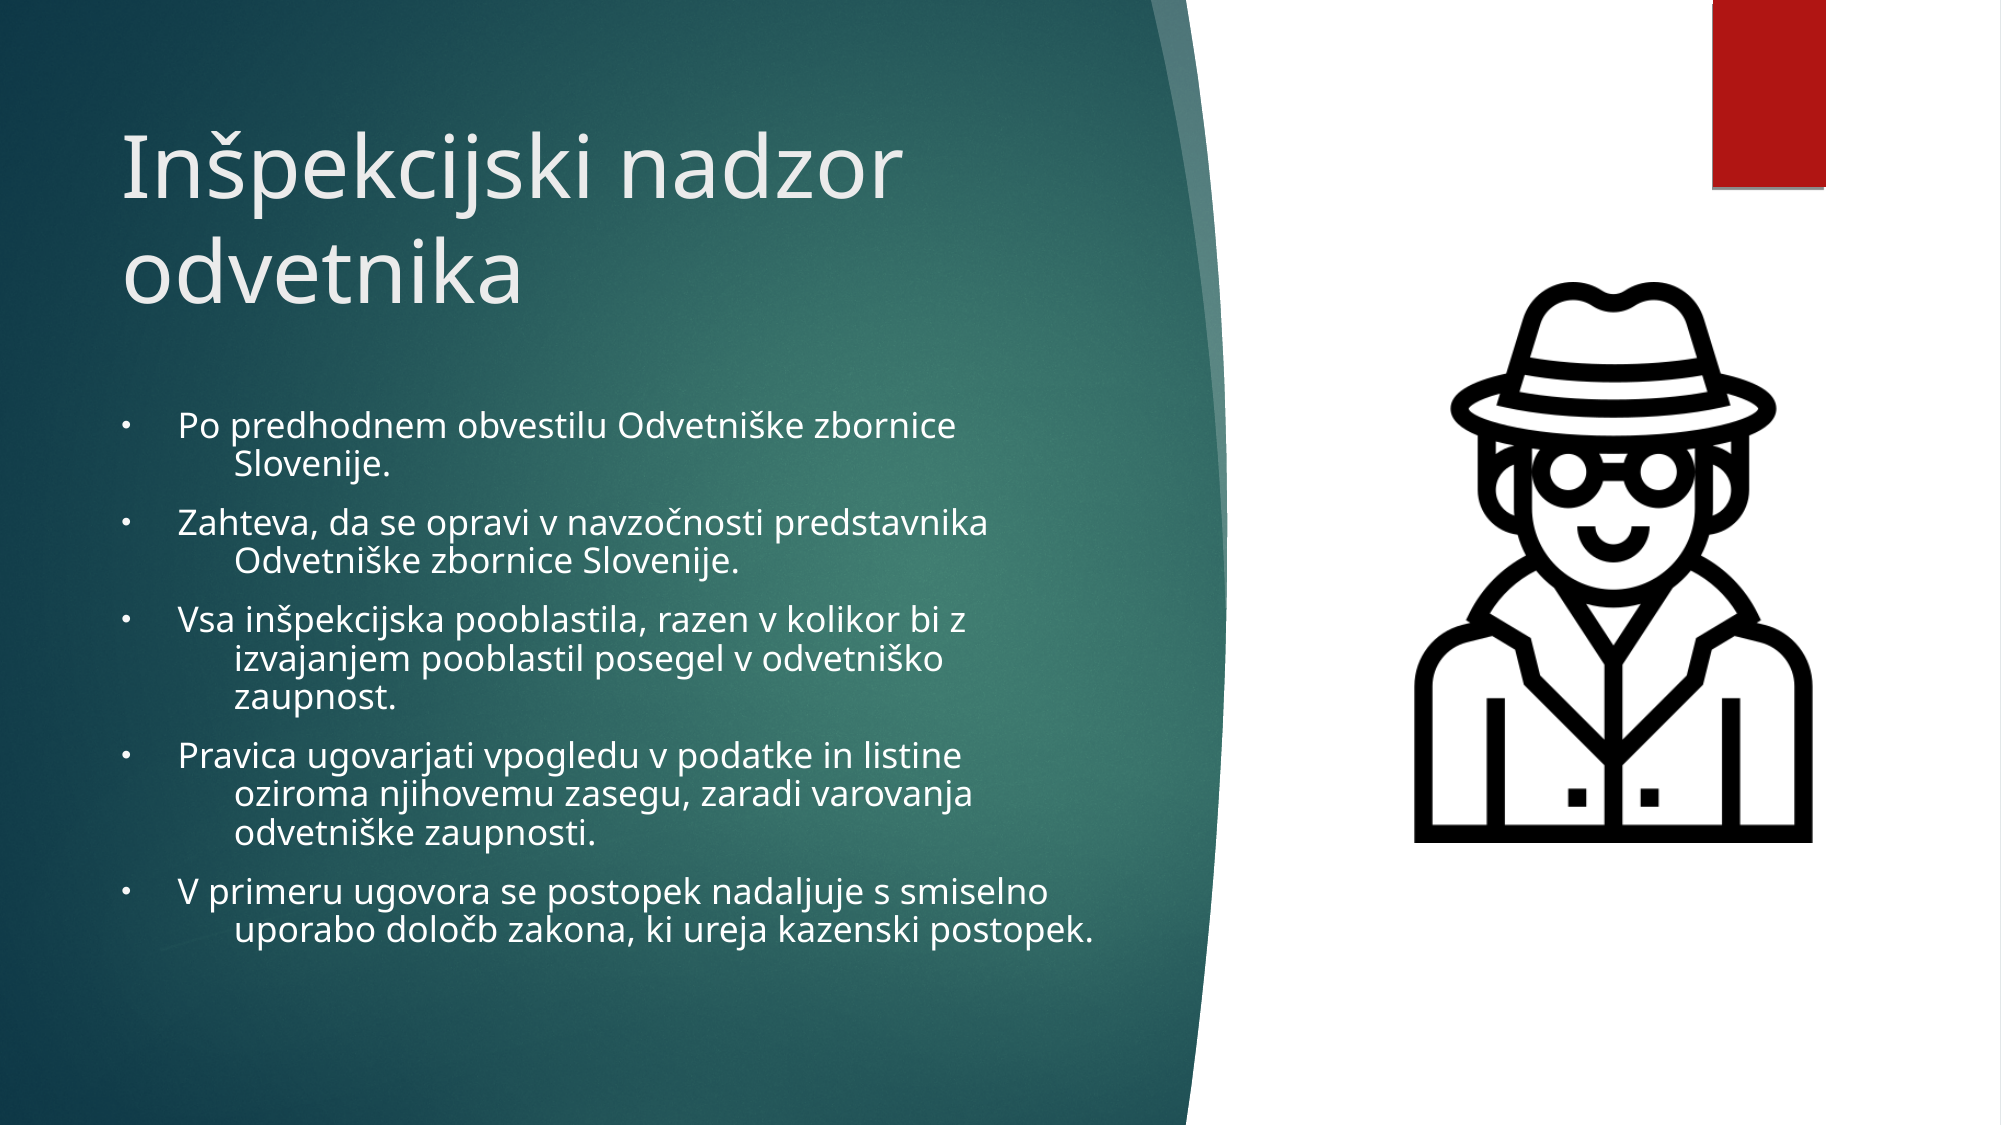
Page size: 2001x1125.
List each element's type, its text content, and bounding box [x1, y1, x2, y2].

list Po predhodnem obvestilu Odvetniške zbornice Slovenije. Zahteva, da se opravi v navzočnosti predstavnika Odvetniške zbornice Slovenije. Vsa inšpekcijska pooblastila, razen v kolikor bi z izvajanjem pooblastil posegel v odvetniško zaupnost. Pravica ugovarjati vpogledu v podatke in listine oziroma njihovemu zasegu, zaradi varovanja odvetniške zaupnosti. V primeru ugovora se postopek nadaljuje s smiselno uporabo določb zakona, ki ureja kazenski postopek. [106, 399, 1122, 1021]
text_box [0, 0, 2000, 1125]
title Inšpekcijski nadzor odvetnika [106, 103, 1122, 370]
picture [1333, 282, 1894, 843]
